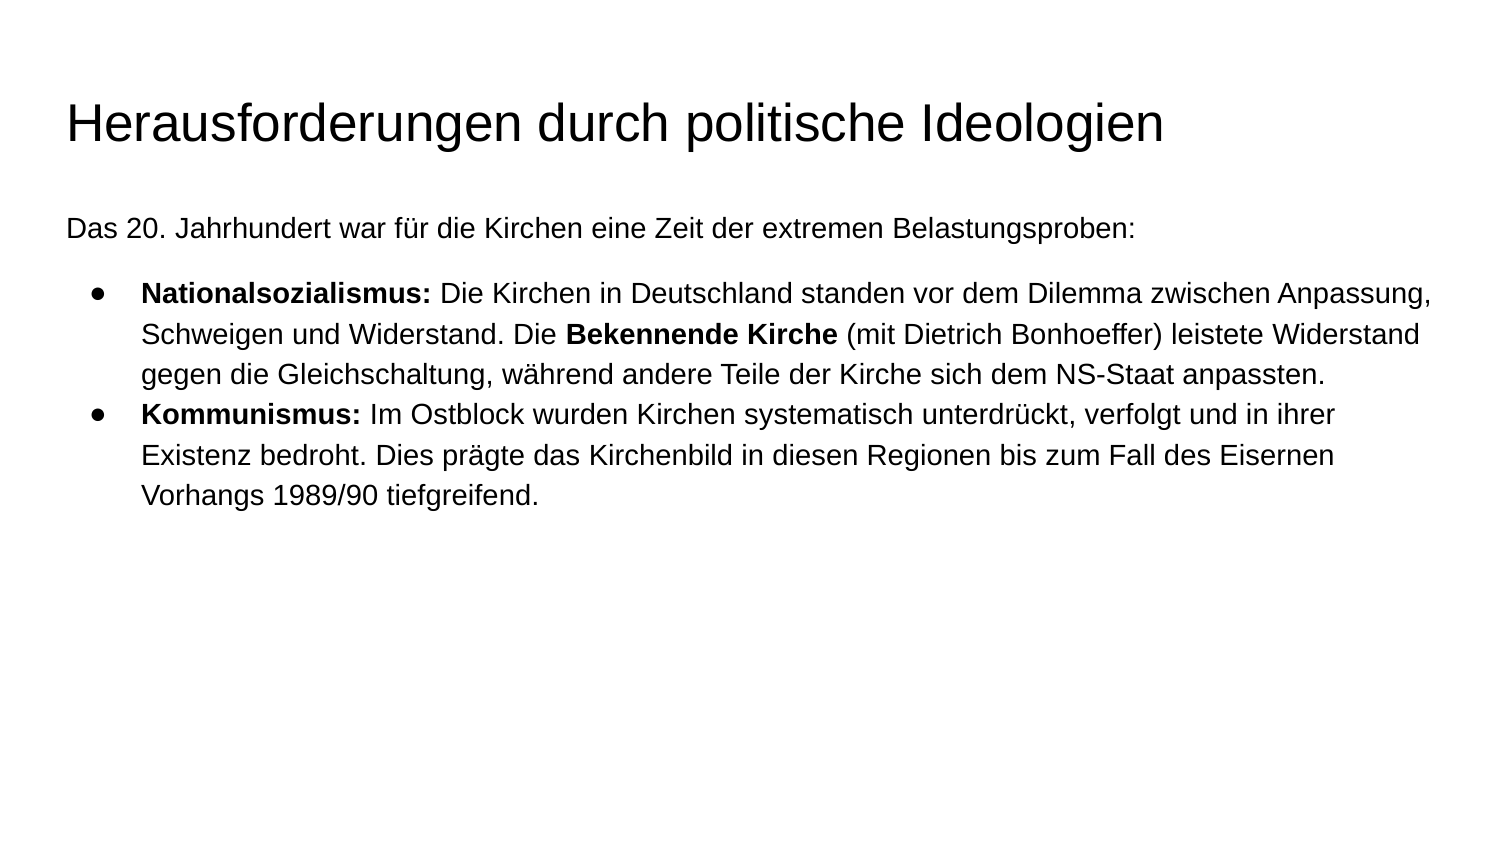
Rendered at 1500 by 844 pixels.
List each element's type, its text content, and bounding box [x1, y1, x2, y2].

list Das 20. Jahrhundert war für die Kirchen eine Zeit der extremen Belastungsproben: Nationalsozialismus: Die Kirchen in Deutschland standen vor dem Dilemma zwischen Anpassung, Schweigen und Widerstand. Die Bekennende Kirche (mit Dietrich Bonhoeffer) leistete Widerstand gegen die Gleichschaltung, während andere Teile der Kirche sich dem NS-Staat anpassten. Kommunismus: Im Ostblock wurden Kirchen systematisch unterdrückt, verfolgt und in ihrer Existenz bedroht. Dies prägte das Kirchenbild in diesen Regionen bis zum Fall des Eisernen Vorhangs 1989/90 tiefgreifend. [51, 189, 1449, 750]
title Herausforderungen durch politische Ideologien [51, 72, 1449, 167]
